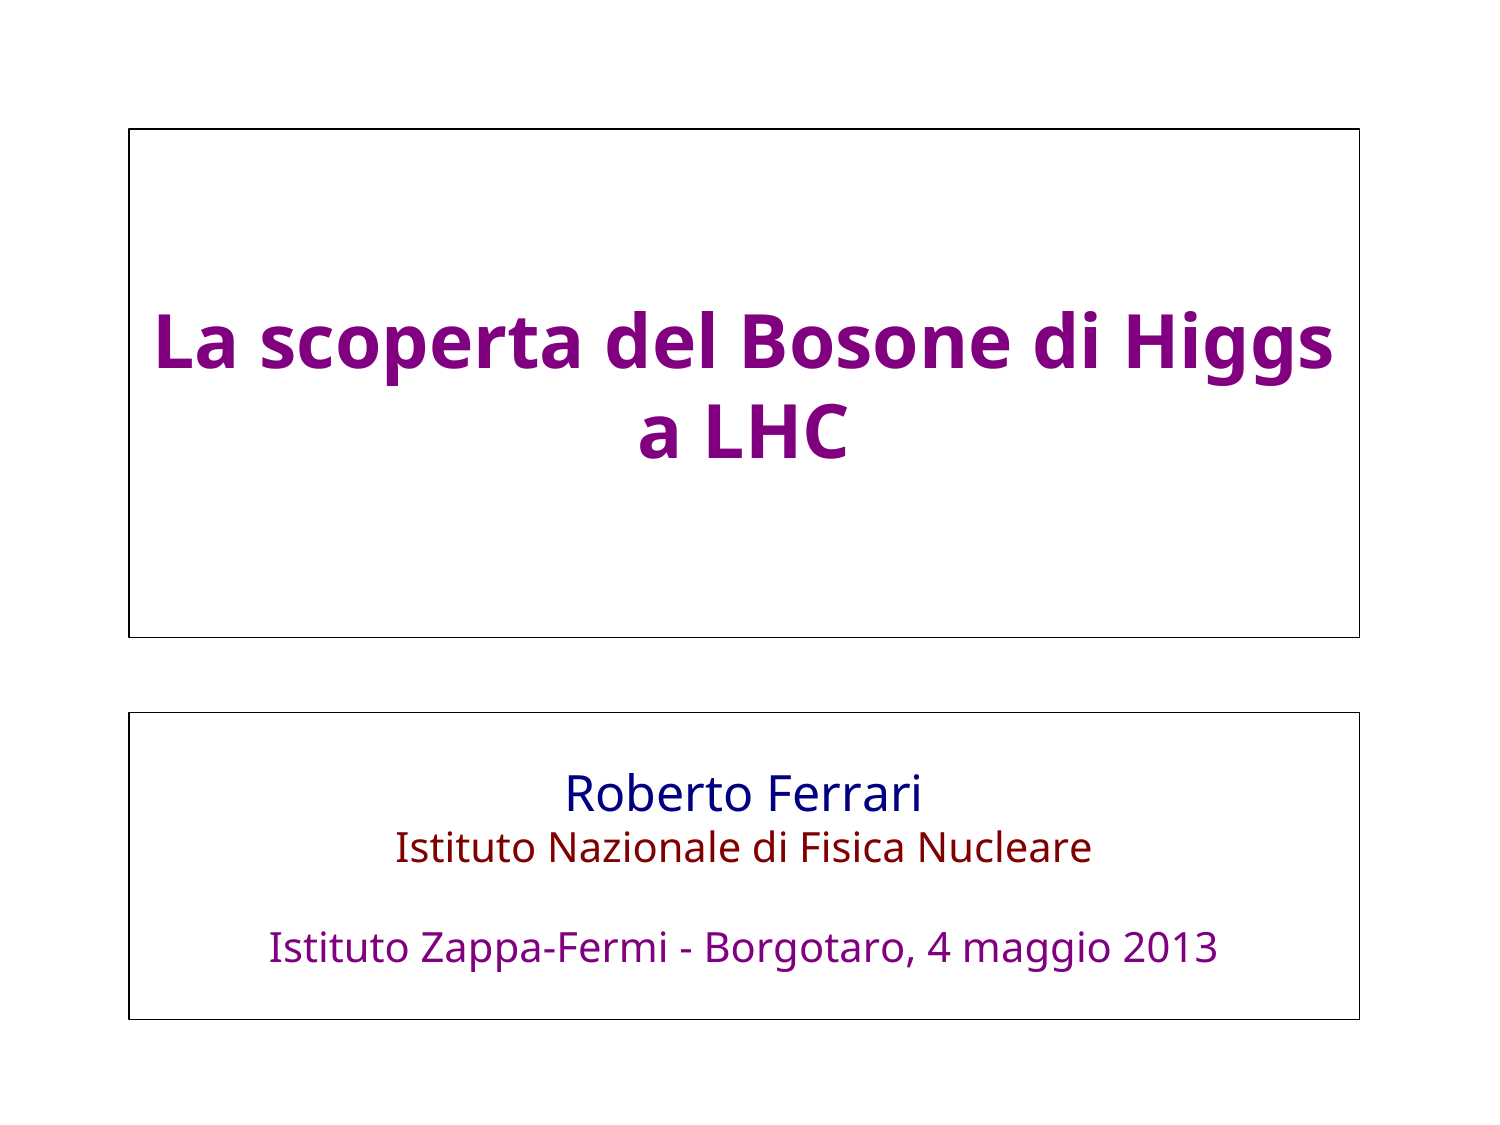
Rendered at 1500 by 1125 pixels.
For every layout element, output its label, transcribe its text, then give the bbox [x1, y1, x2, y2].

text_box La scoperta del Bosone di Higgs a LHC [128, 128, 1360, 638]
text_box Roberto Ferrari Istituto Nazionale di Fisica Nucleare Istituto Zappa-Fermi - Borgotaro, 4 maggio 2013 [128, 712, 1360, 1020]
